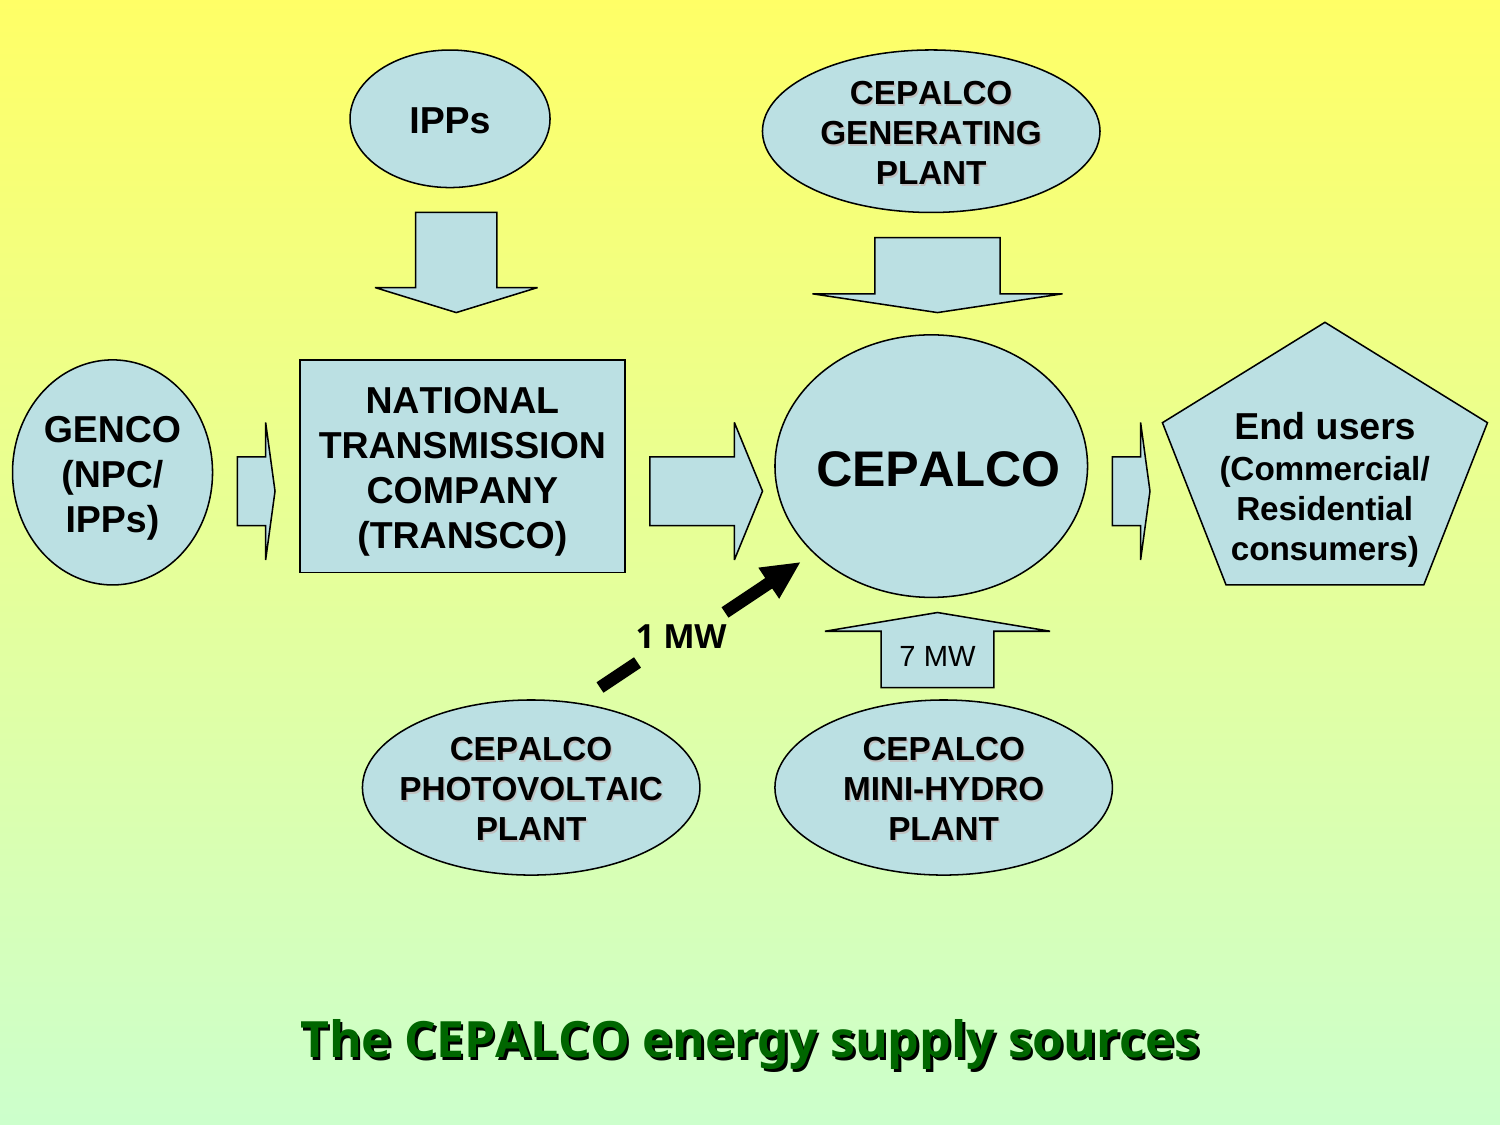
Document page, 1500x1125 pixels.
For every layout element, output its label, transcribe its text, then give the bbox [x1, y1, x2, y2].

text_box 7 MW [825, 612, 1051, 688]
text_box GENCO (NPC/ IPPs) [12, 359, 213, 585]
subtitle The CEPALCO energy supply sources [0, 999, 1500, 1101]
text_box [237, 422, 276, 560]
text_box NATIONAL TRANSMISSION COMPANY (TRANSCO) [299, 359, 625, 573]
text_box CEPALCO GENERATING PLANT [762, 49, 1101, 213]
text_box [812, 237, 1063, 313]
text_box CEPALCO [774, 334, 1088, 598]
text_box CEPALCO PHOTOVOLTAIC PLANT [362, 699, 700, 876]
text_box [1112, 422, 1150, 560]
text_box IPPs [350, 50, 551, 188]
text_box 1 MW [612, 607, 751, 663]
text_box [375, 212, 538, 313]
text_box CEPALCO MINI-HYDRO PLANT [774, 699, 1113, 876]
text_box End users (Commercial/ Residential consumers) [1162, 322, 1488, 585]
text_box [649, 422, 763, 560]
